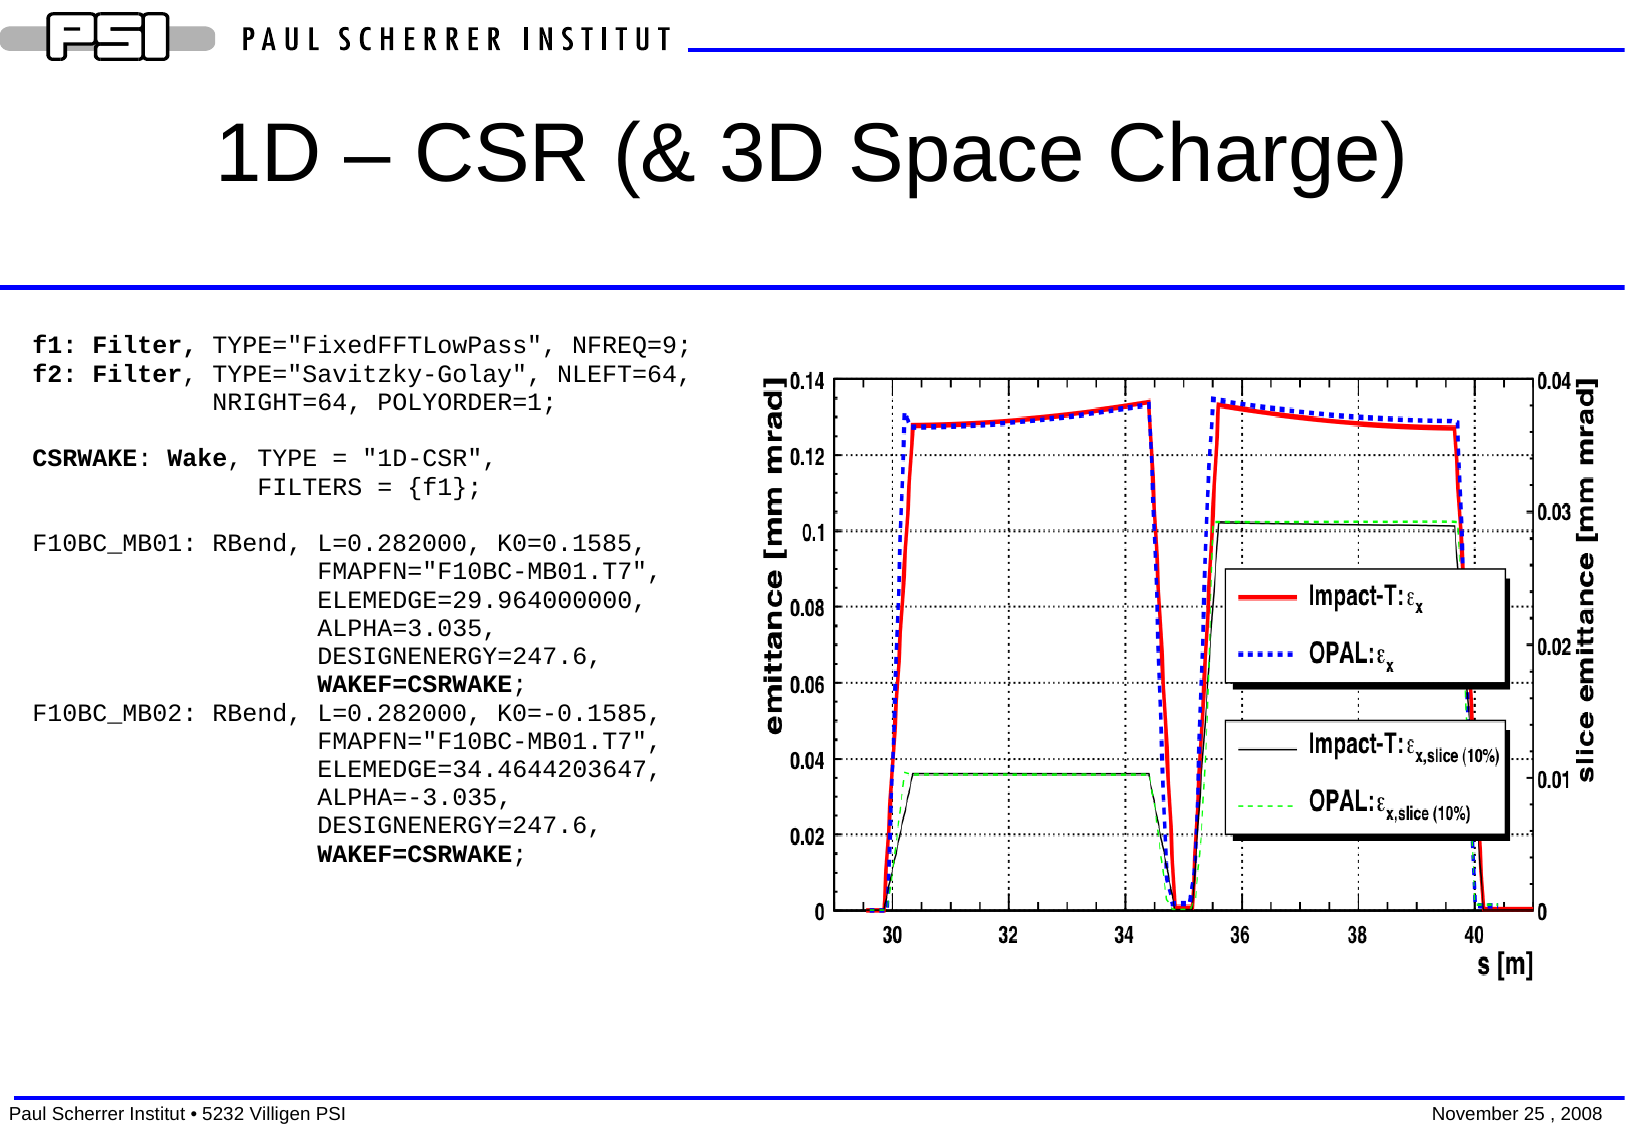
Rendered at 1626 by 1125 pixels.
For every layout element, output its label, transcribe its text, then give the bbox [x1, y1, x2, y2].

text_box f1: Filter, TYPE="FixedFFTLowPass", NFREQ=9; f2: Filter, TYPE="Savitzky-Golay", NLEFT=64, NRIGHT=64, POLYORDER=1; CSRWAKE: Wake, TYPE = "1D-CSR", FILTERS = {f1}; F10BC_MB01: RBend, L=0.282000, K0=0.1585, FMAPFN="F10BC-MB01.T7", ELEMEDGE=29.964000000, ALPHA=3.035, DESIGNENERGY=247.6, WAKEF=CSRWAKE; F10BC_MB02: RBend, L=0.282000, K0=-0.1585, FMAPFN="F10BC-MB01.T7", ELEMEDGE=34.4644203647, ALPHA=-3.035, DESIGNENERGY=247.6, WAKEF=CSRWAKE; [17, 325, 694, 878]
picture [694, 304, 1626, 1063]
title 1D – CSR (& 3D Space Charge) [121, 58, 1504, 247]
